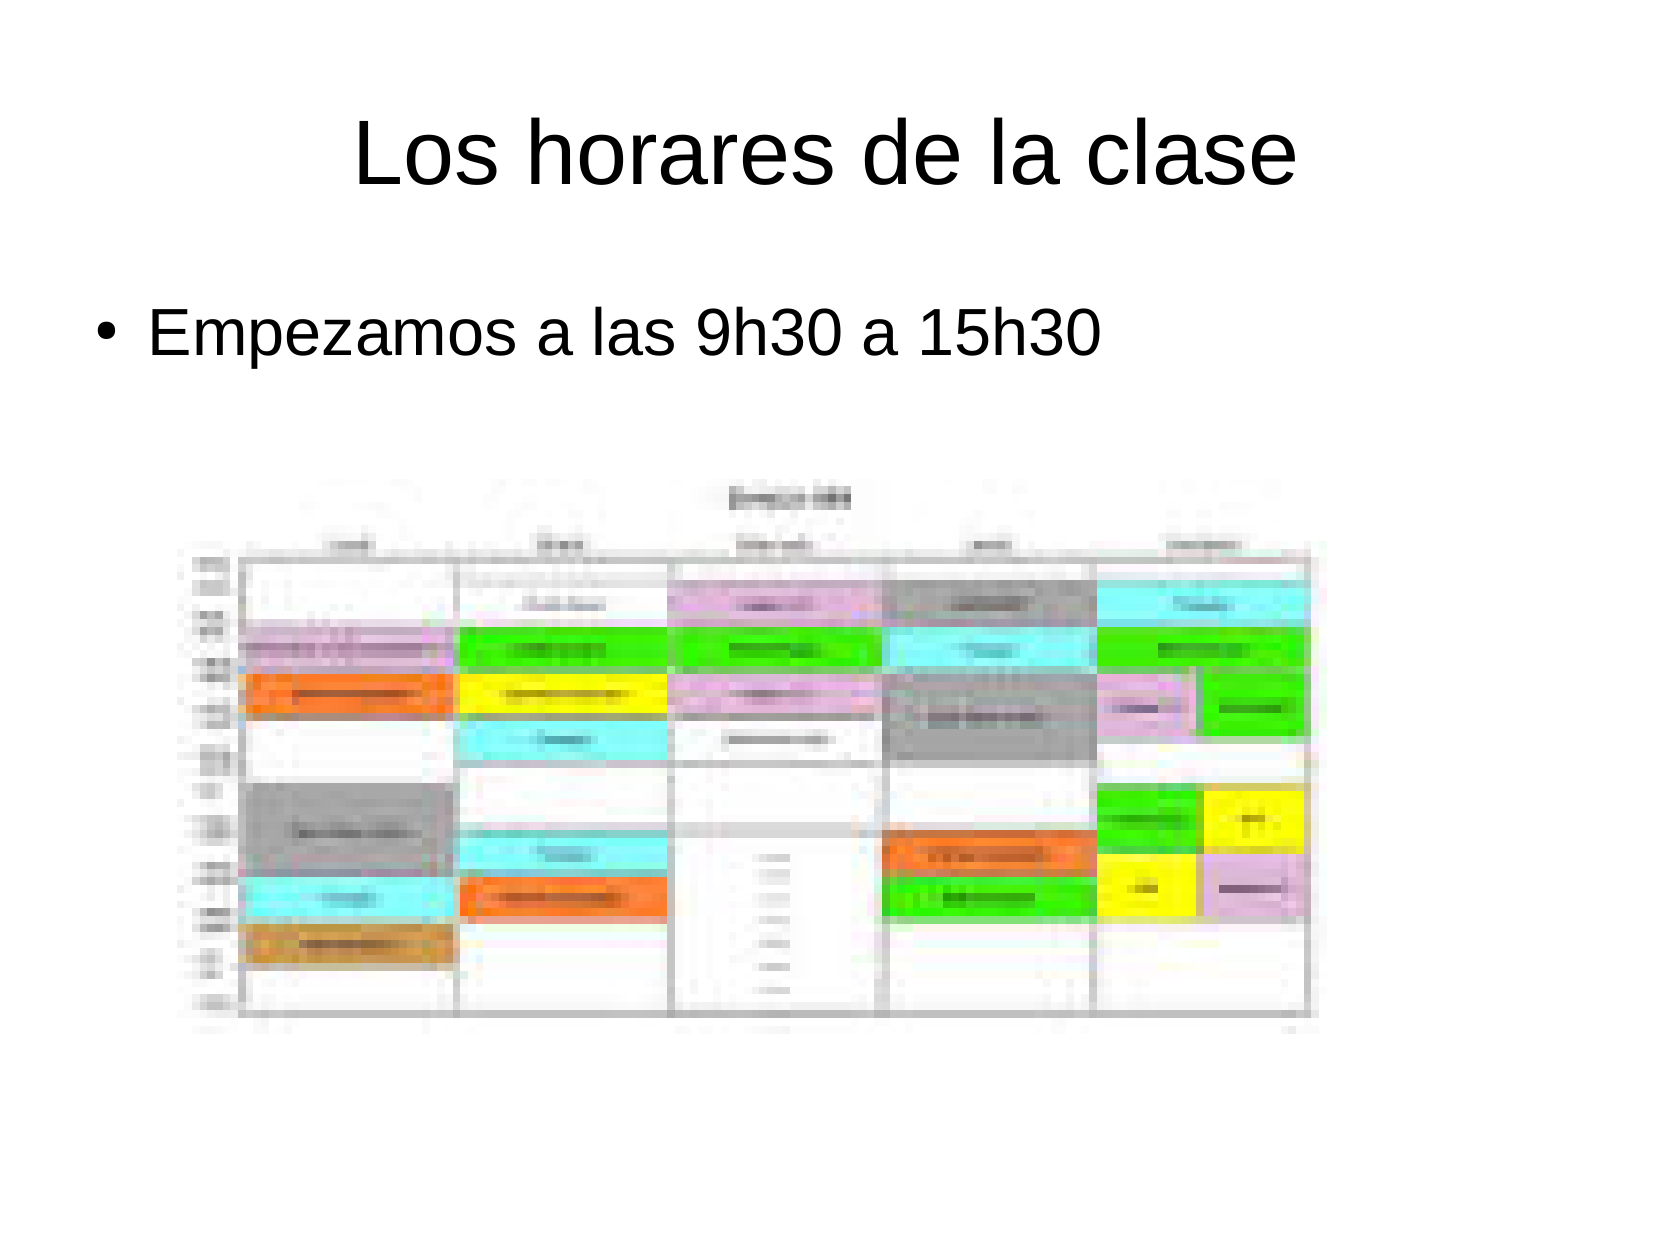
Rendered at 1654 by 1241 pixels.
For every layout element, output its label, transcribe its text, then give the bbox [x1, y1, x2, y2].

list Empezamos a las 9h30 a 15h30 [76, 295, 1565, 1114]
title Los horares de la clase [82, 49, 1571, 257]
picture [177, 479, 1327, 1034]
